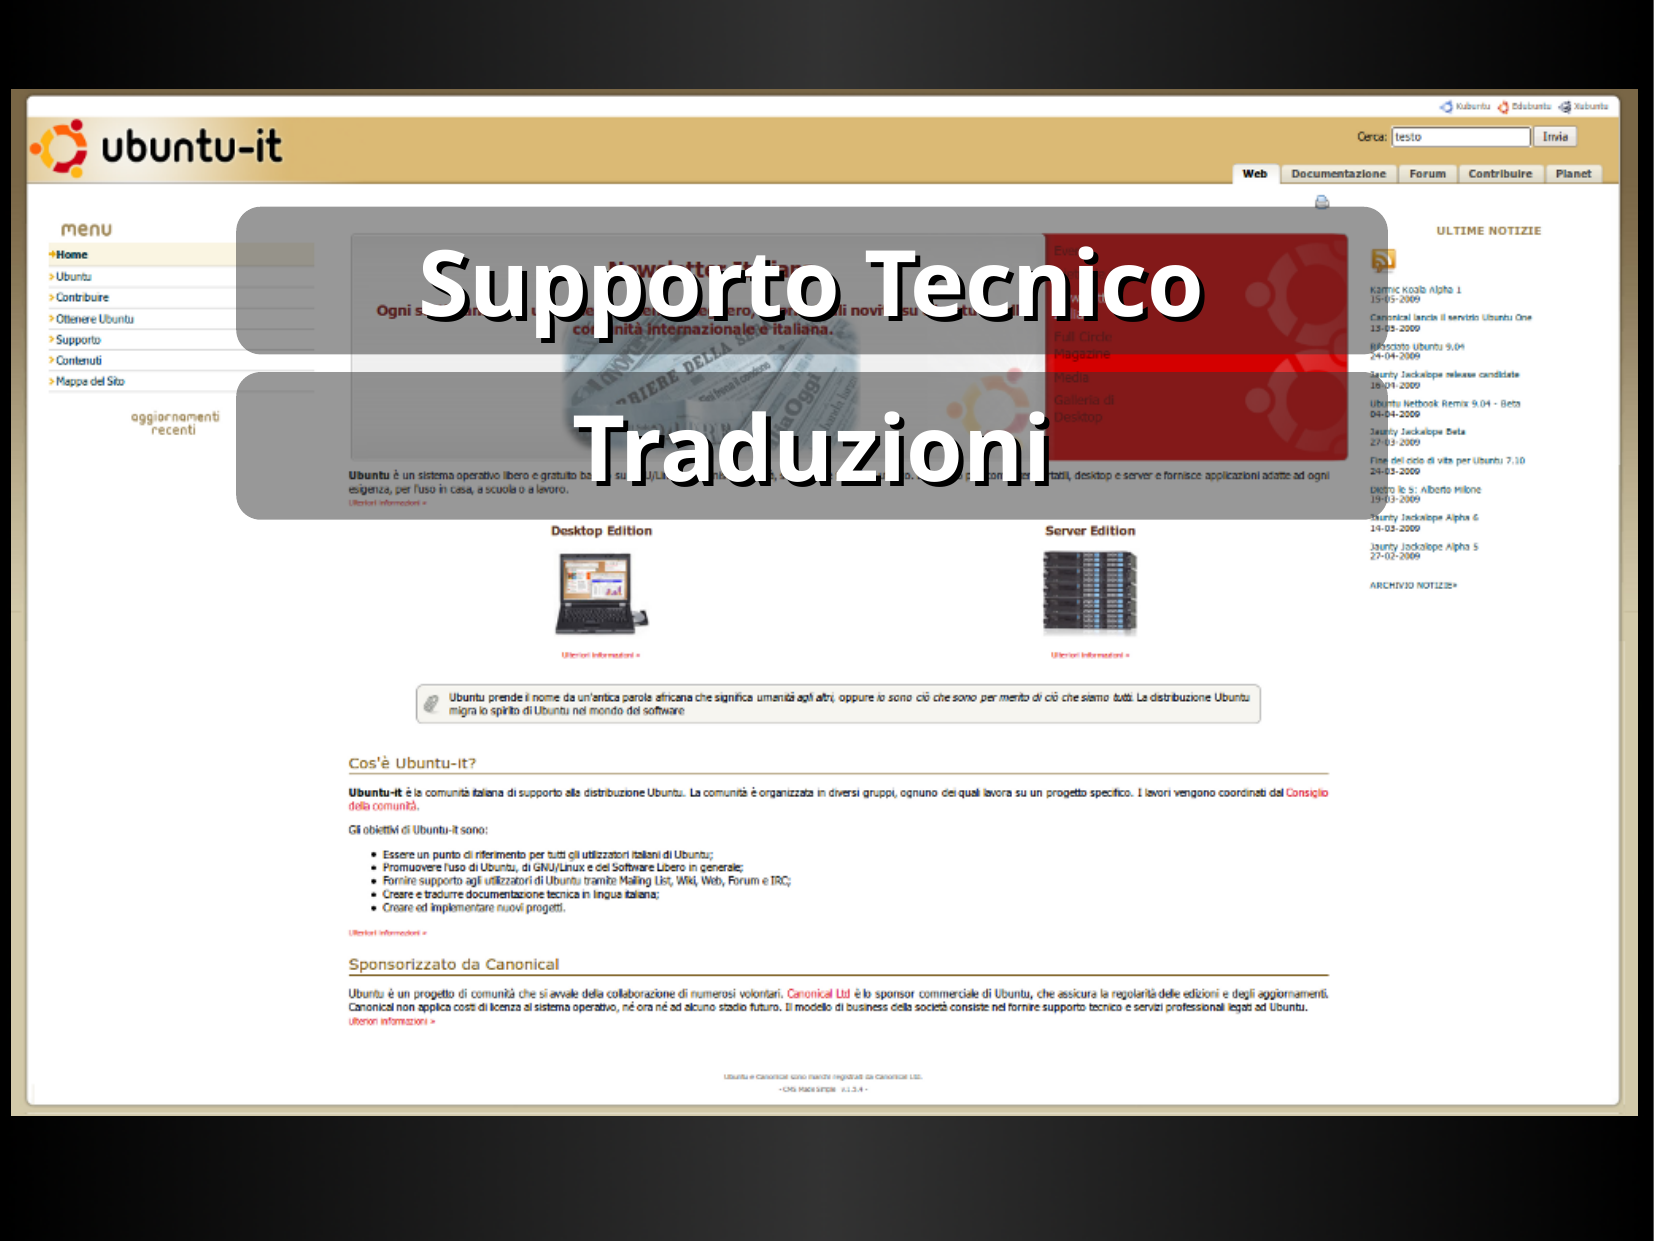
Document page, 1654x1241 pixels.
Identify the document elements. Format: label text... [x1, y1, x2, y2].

text_box Traduzioni [236, 372, 1388, 520]
text_box Supporto Tecnico [236, 206, 1388, 355]
picture [0, 0, 1654, 1241]
